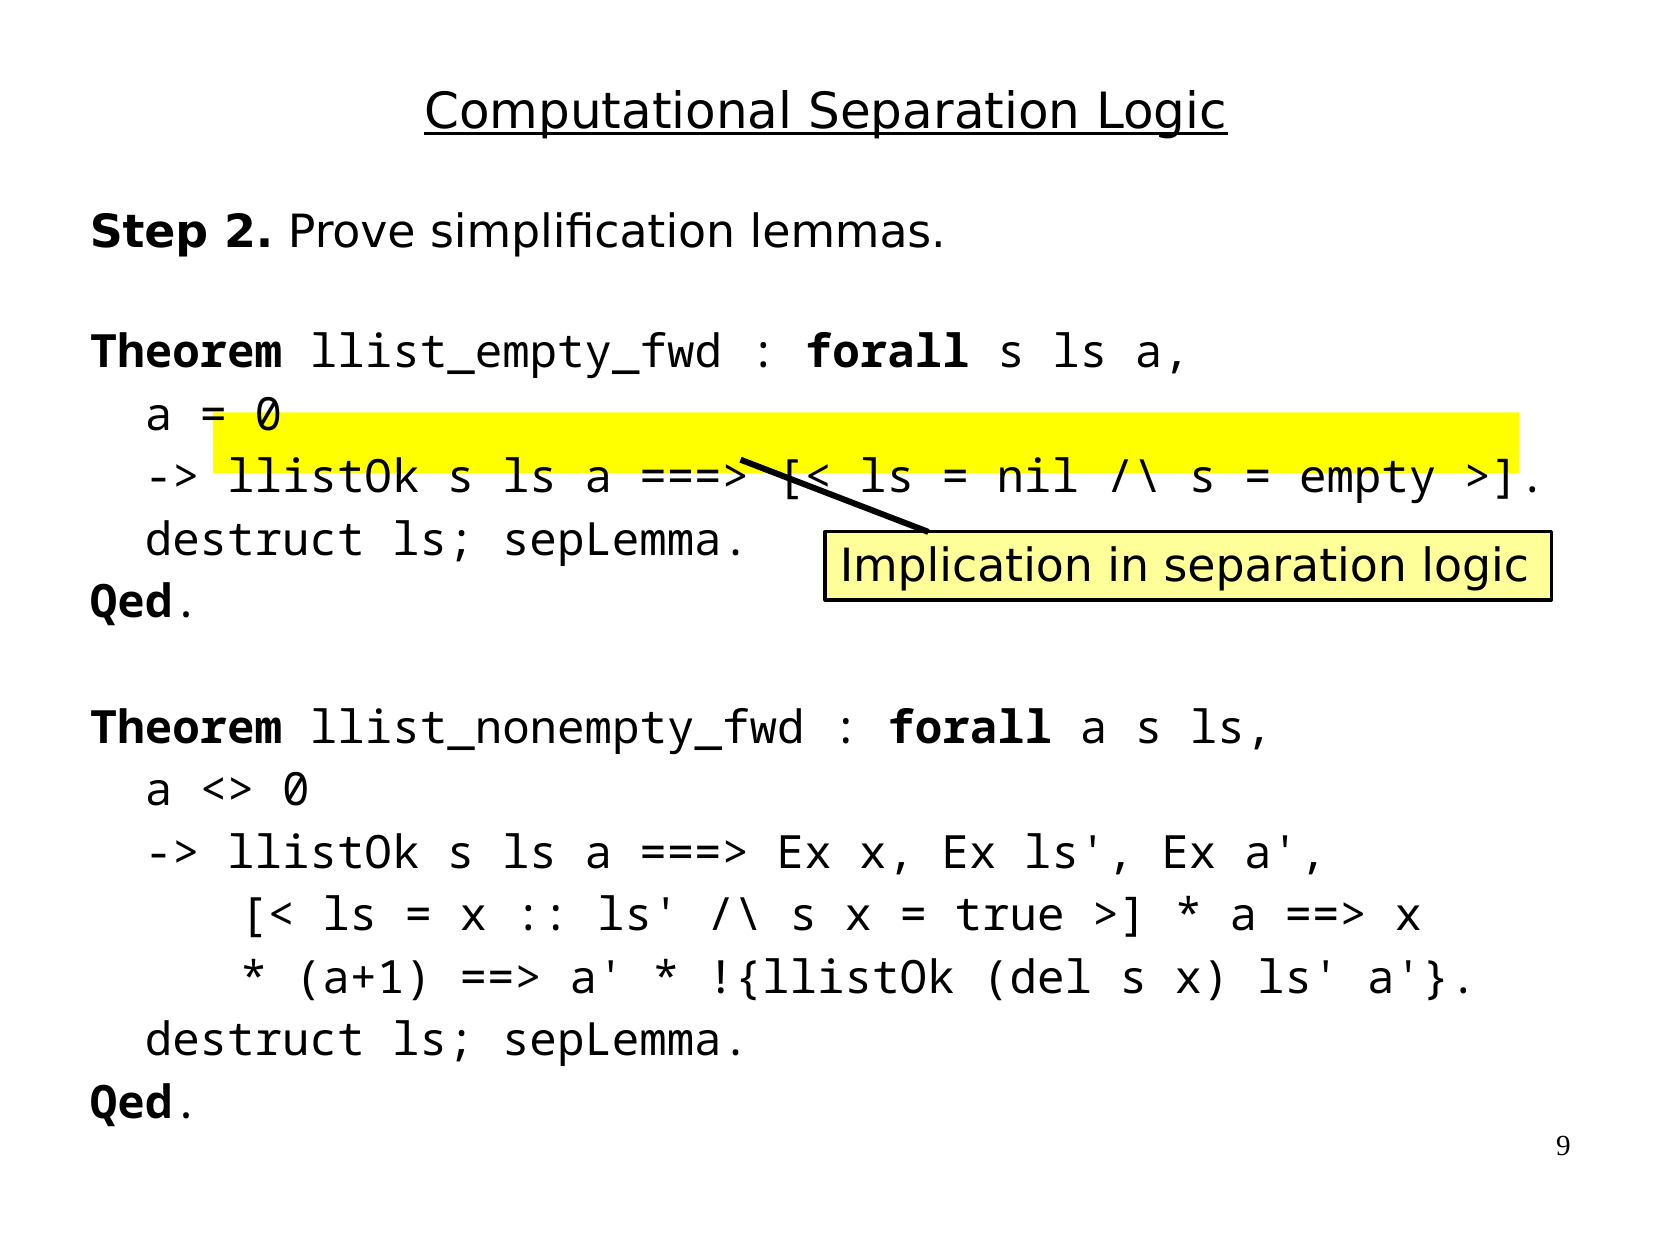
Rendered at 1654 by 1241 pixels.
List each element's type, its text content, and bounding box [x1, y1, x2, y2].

text_box Step 2. Prove simplification lemmas. [75, 197, 1576, 266]
text_box Implication in separation logic [825, 531, 1552, 601]
text_box Theorem llist_empty_fwd : forall s ls a, a = 0 -> llistOk s ls a ===> [< ls = nil /\ s = empty >]. destruct ls; sepLemma. Qed. Theorem llist_nonempty_fwd : forall a s ls, a <> 0 -> llistOk s ls a ===> Ex x, Ex ls', Ex a', [< ls = x :: ls' /\ s x = true >] * a ==> x * (a+1) ==> a' * !{llistOk (del s x) ls' a'}. destruct ls; sepLemma. Qed. [75, 311, 1576, 1051]
text_box Computational Separation Logic [409, 75, 1245, 149]
